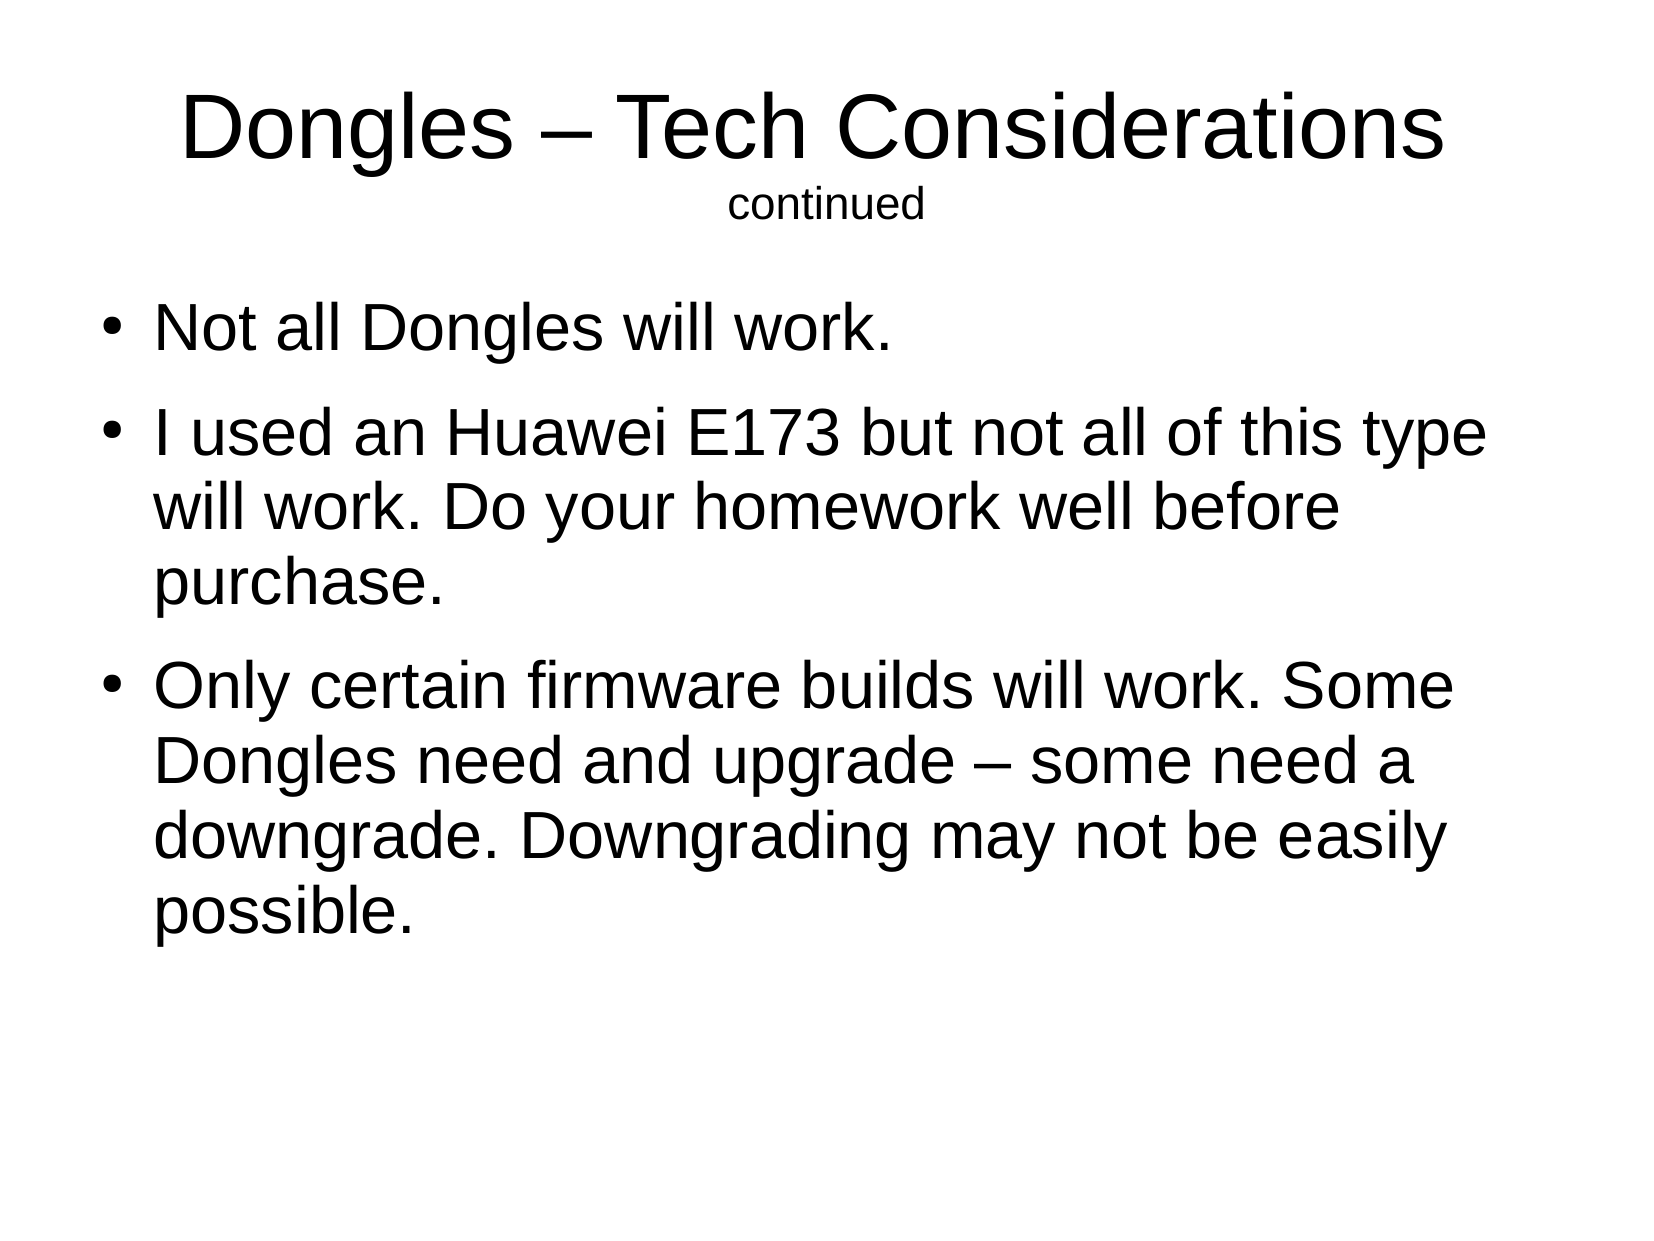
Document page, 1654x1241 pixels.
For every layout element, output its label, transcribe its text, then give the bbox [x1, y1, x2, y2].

list Not all Dongles will work. I used an Huawei E173 but not all of this type will work. Do your homework well before purchase. Only certain firmware builds will work. Some Dongles need and upgrade – some need a downgrade. Downgrading may not be easily possible. [82, 290, 1538, 1010]
title Dongles – Tech Considerations continued [82, 49, 1571, 257]
